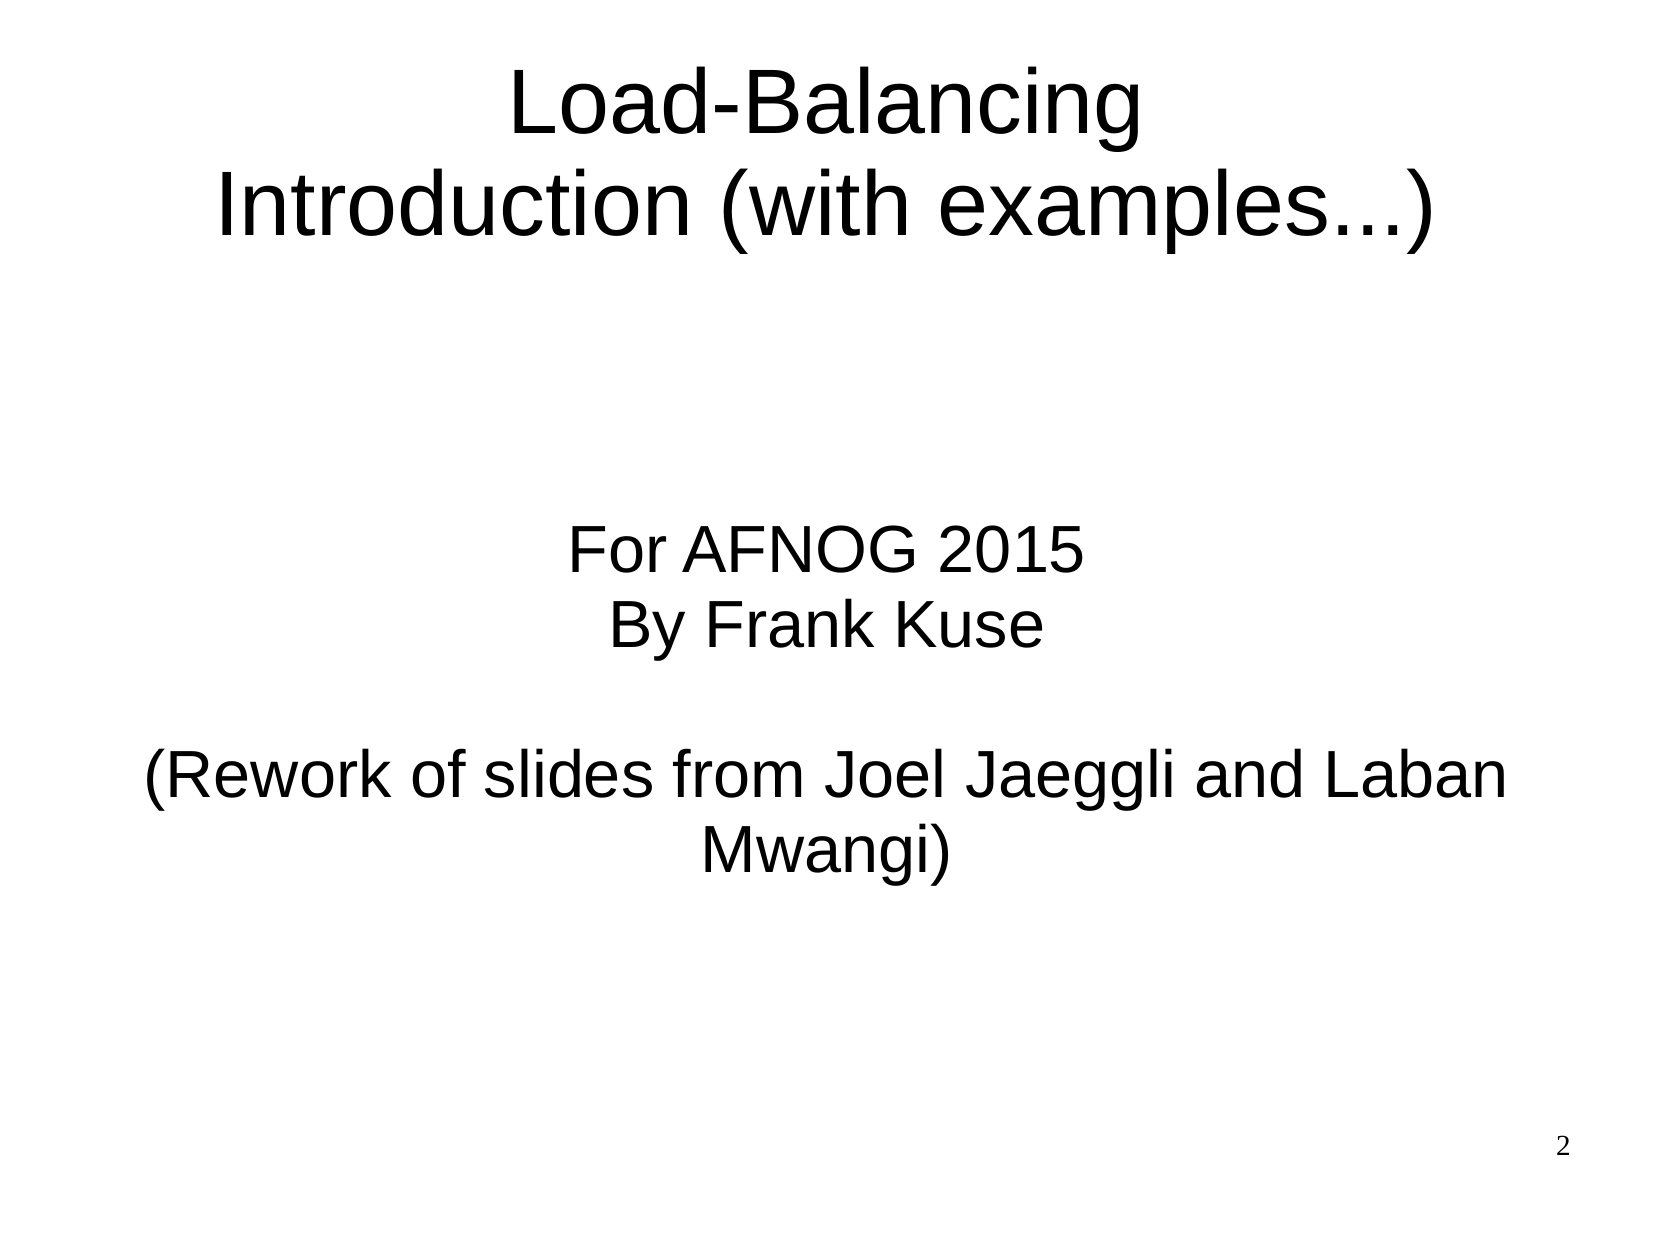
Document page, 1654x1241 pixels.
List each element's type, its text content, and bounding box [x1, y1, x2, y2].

title Load-Balancing Introduction (with examples...) [82, 49, 1571, 257]
subtitle For AFNOG 2015 By Frank Kuse (Rework of slides from Joel Jaeggli and Laban Mwangi) [82, 290, 1571, 1109]
